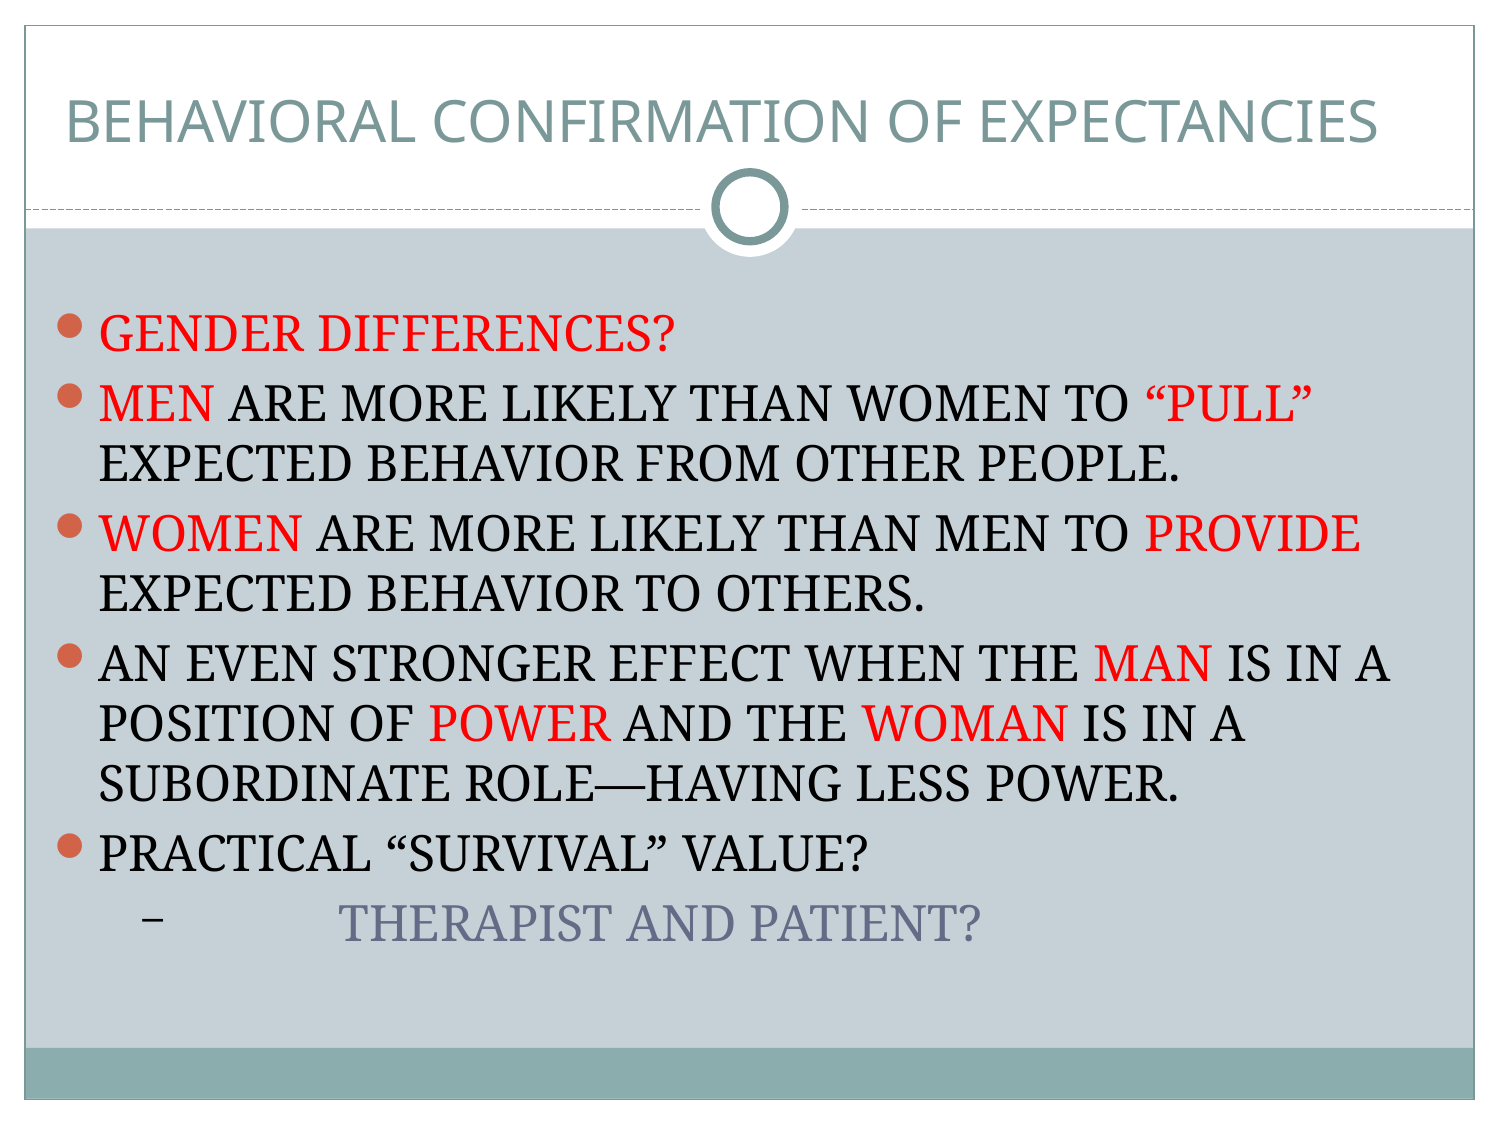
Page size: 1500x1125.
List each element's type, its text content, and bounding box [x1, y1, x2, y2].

list GENDER DIFFERENCES? MEN ARE MORE LIKELY THAN WOMEN TO “PULL” EXPECTED BEHAVIOR FROM OTHER PEOPLE. WOMEN ARE MORE LIKELY THAN MEN TO PROVIDE EXPECTED BEHAVIOR TO OTHERS. AN EVEN STRONGER EFFECT WHEN THE MAN IS IN A POSITION OF POWER AND THE WOMAN IS IN A SUBORDINATE ROLE—HAVING LESS POWER. PRACTICAL “SURVIVAL” VALUE? THERAPIST AND PATIENT? [39, 293, 1461, 1092]
title BEHAVIORAL CONFIRMATION OF EXPECTANCIES [49, 37, 1450, 162]
